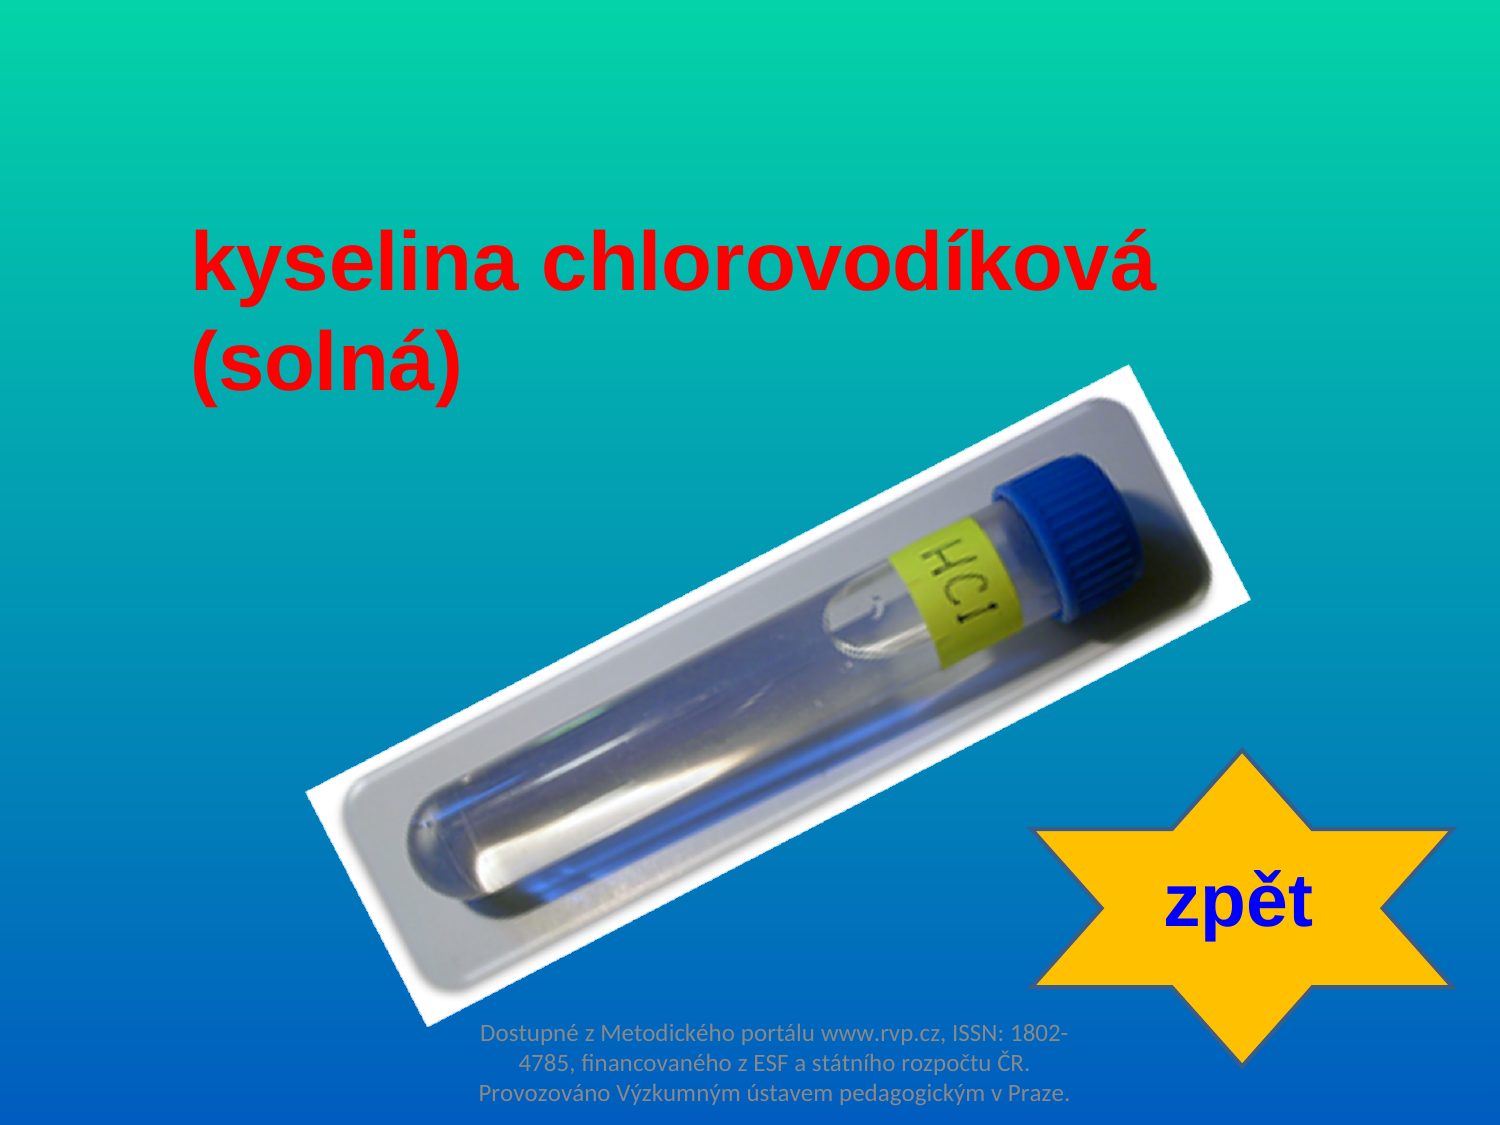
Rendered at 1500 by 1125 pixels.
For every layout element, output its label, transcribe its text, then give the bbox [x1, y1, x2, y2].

text_box kyselina chlorovodíková (solná) [175, 199, 1184, 415]
text_box Dostupné z Metodického portálu www.rvp.cz, ISSN: 1802-4785, financovaného z ESF a státního rozpočtu ČR. Provozováno Výzkumným ústavem pedagogickým v Praze. [456, 1031, 1093, 1092]
text_box zpět [1148, 843, 1348, 950]
text_box [1031, 750, 1454, 1067]
picture [0, 415, 1500, 1027]
